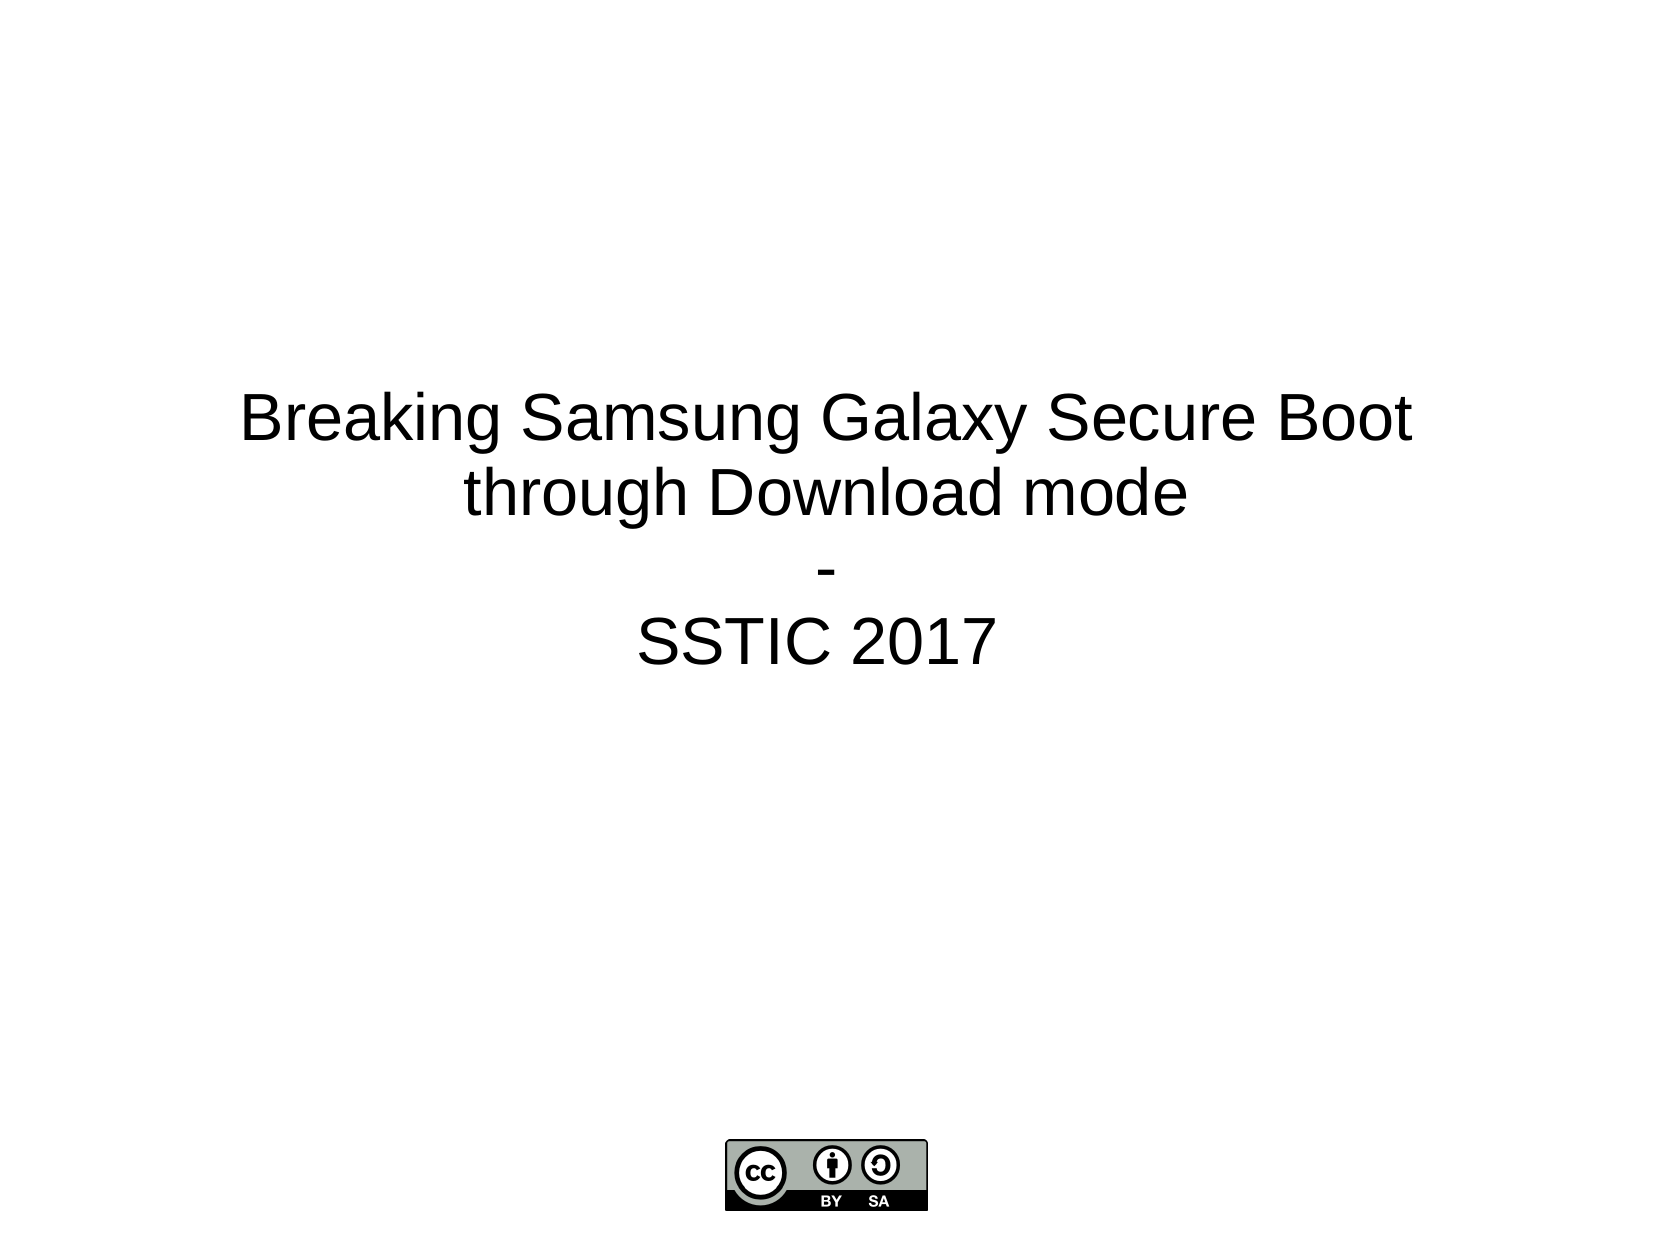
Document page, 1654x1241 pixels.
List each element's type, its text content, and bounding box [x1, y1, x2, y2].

subtitle Breaking Samsung Galaxy Secure Boot through Download mode - SSTIC 2017 [82, 49, 1571, 1010]
picture [725, 1139, 928, 1211]
